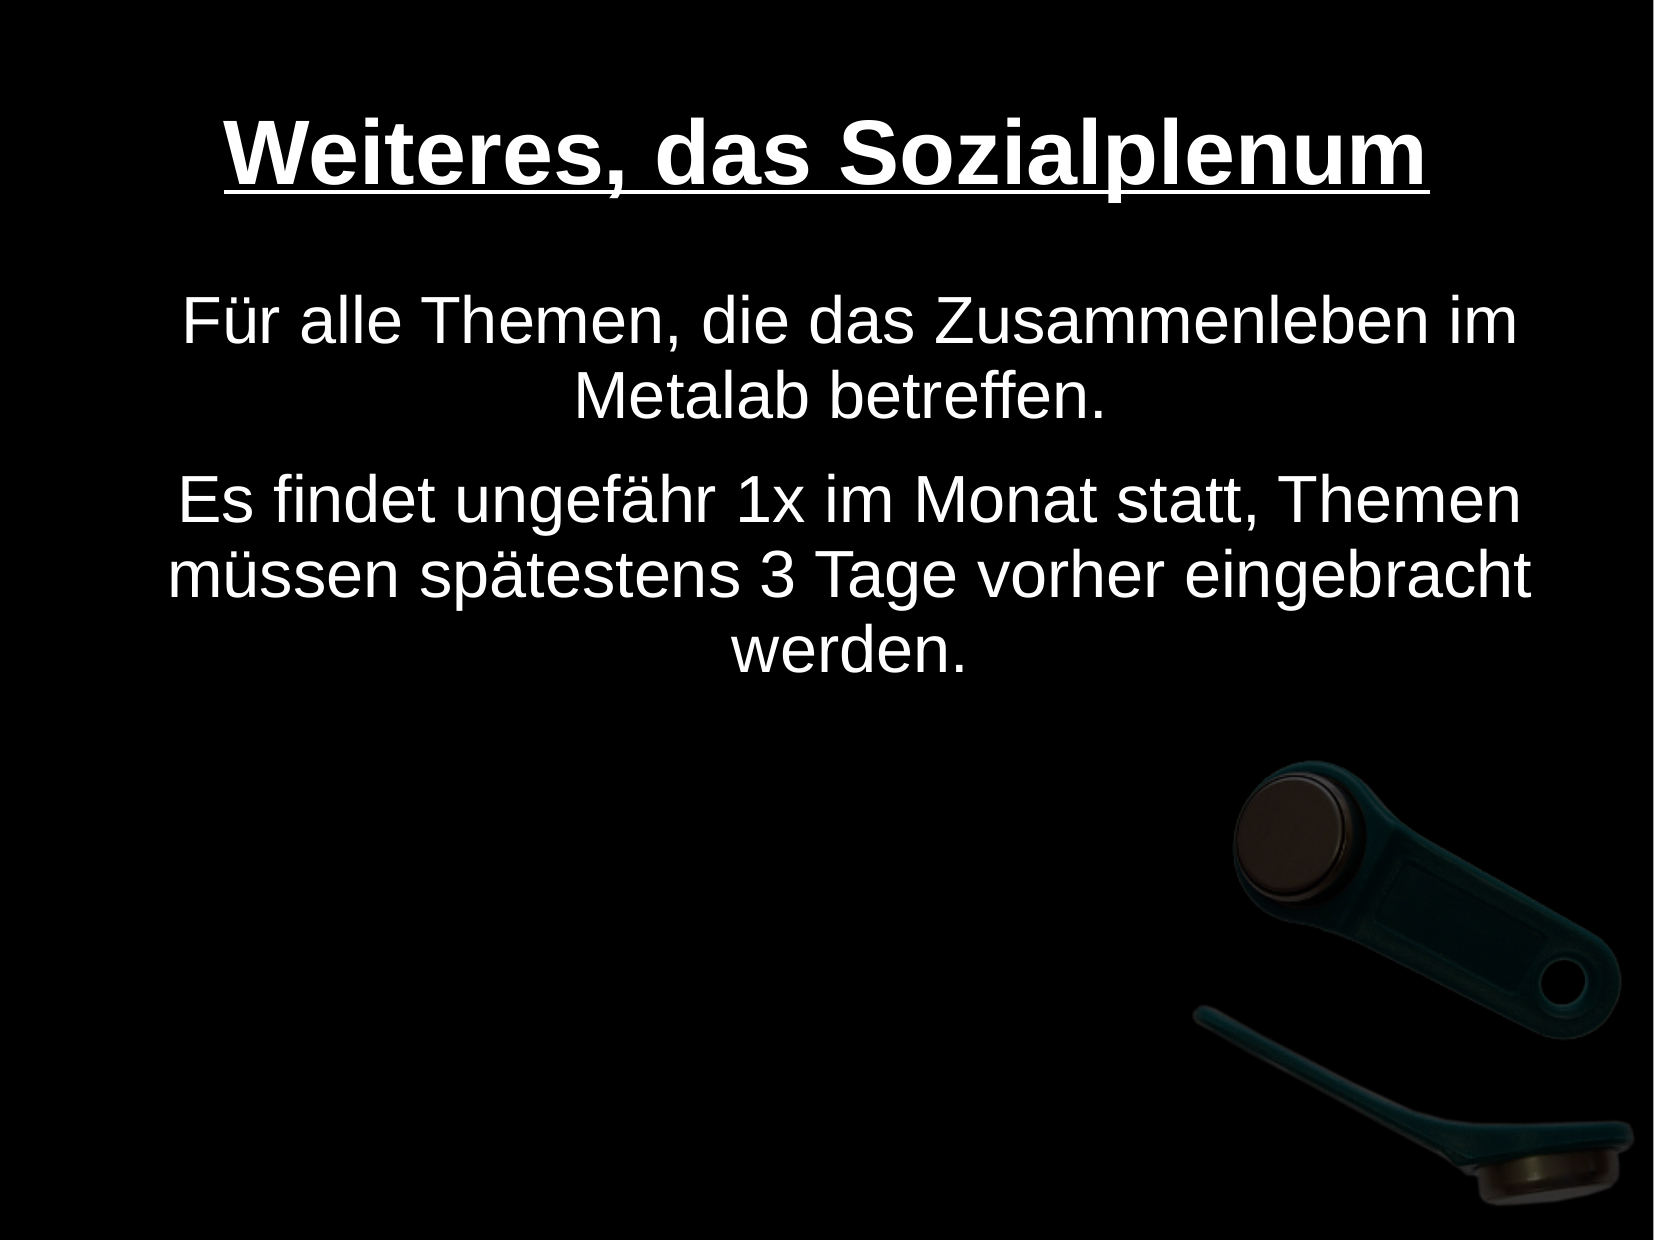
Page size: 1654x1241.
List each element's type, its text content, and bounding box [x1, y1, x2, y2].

title Weiteres, das Sozialplenum [82, 49, 1571, 257]
list Für alle Themen, die das Zusammenleben im Metalab betreffen. Es findet ungefähr 1x im Monat statt, Themen müssen spätestens 3 Tage vorher eingebracht werden. [70, 283, 1560, 1003]
picture [1150, 732, 1654, 1236]
